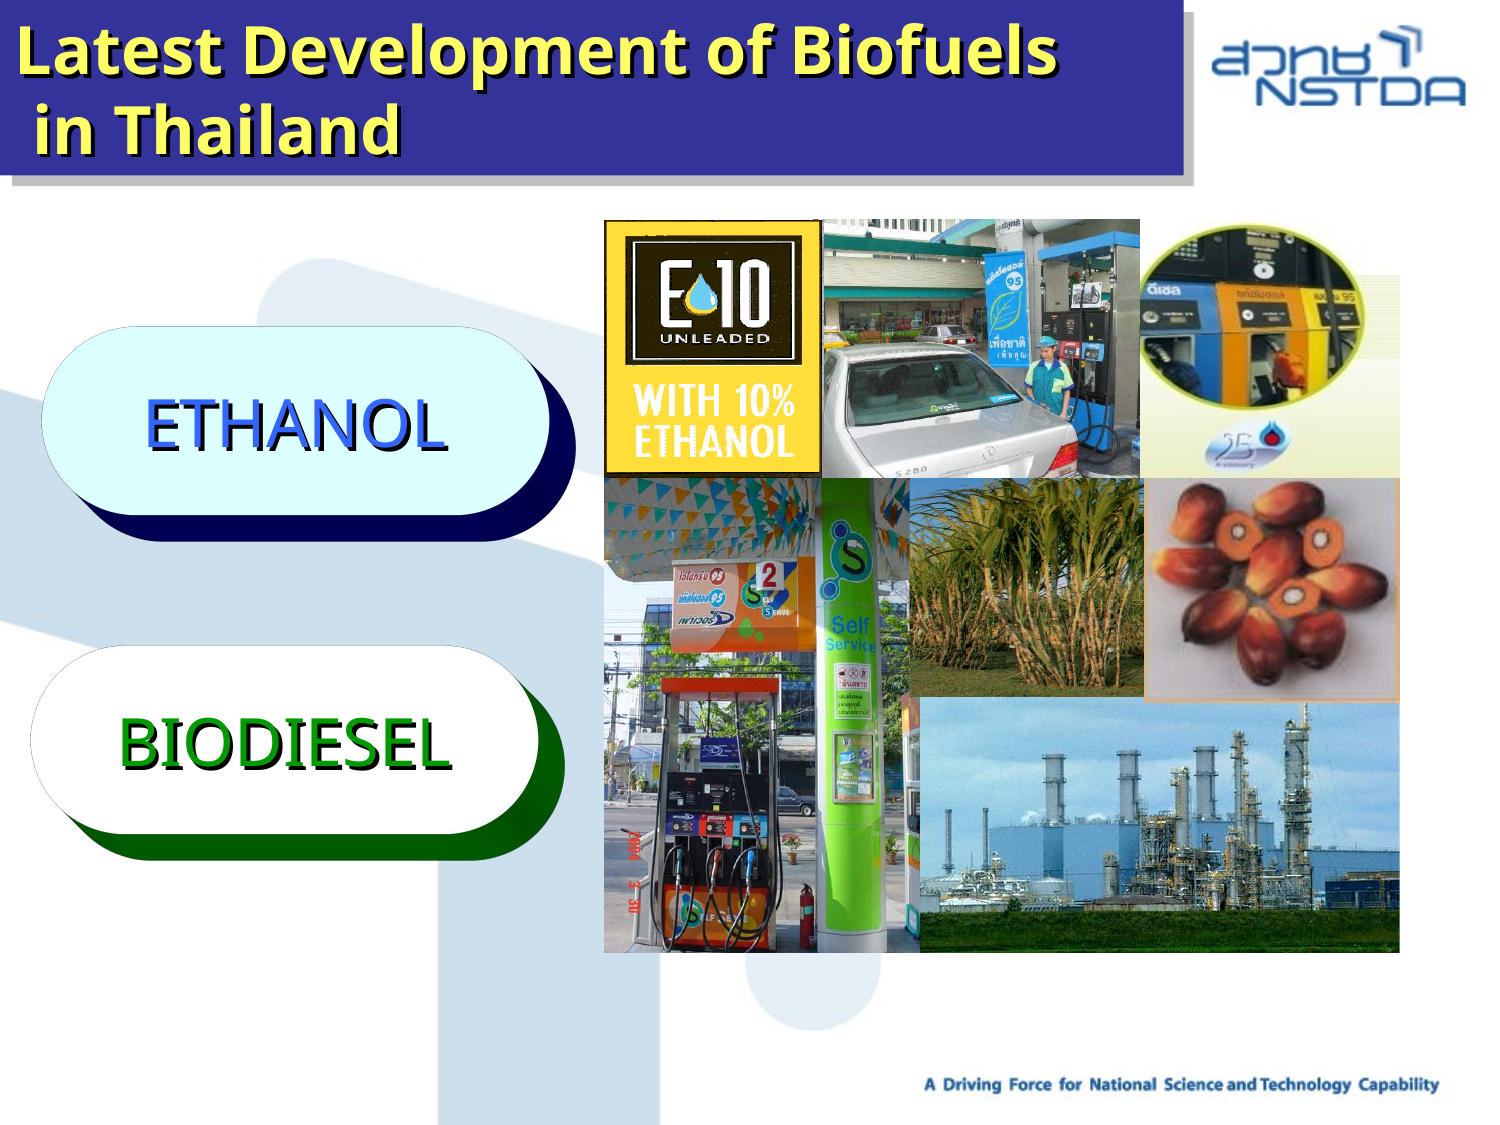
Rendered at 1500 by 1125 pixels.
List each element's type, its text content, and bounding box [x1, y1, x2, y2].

text_box BIODIESEL [43, 328, 548, 514]
text_box Latest Development of Biofuels in Thailand [0, 0, 1184, 176]
picture [0, 0, 1500, 1125]
table_header 12 [31, 646, 537, 833]
